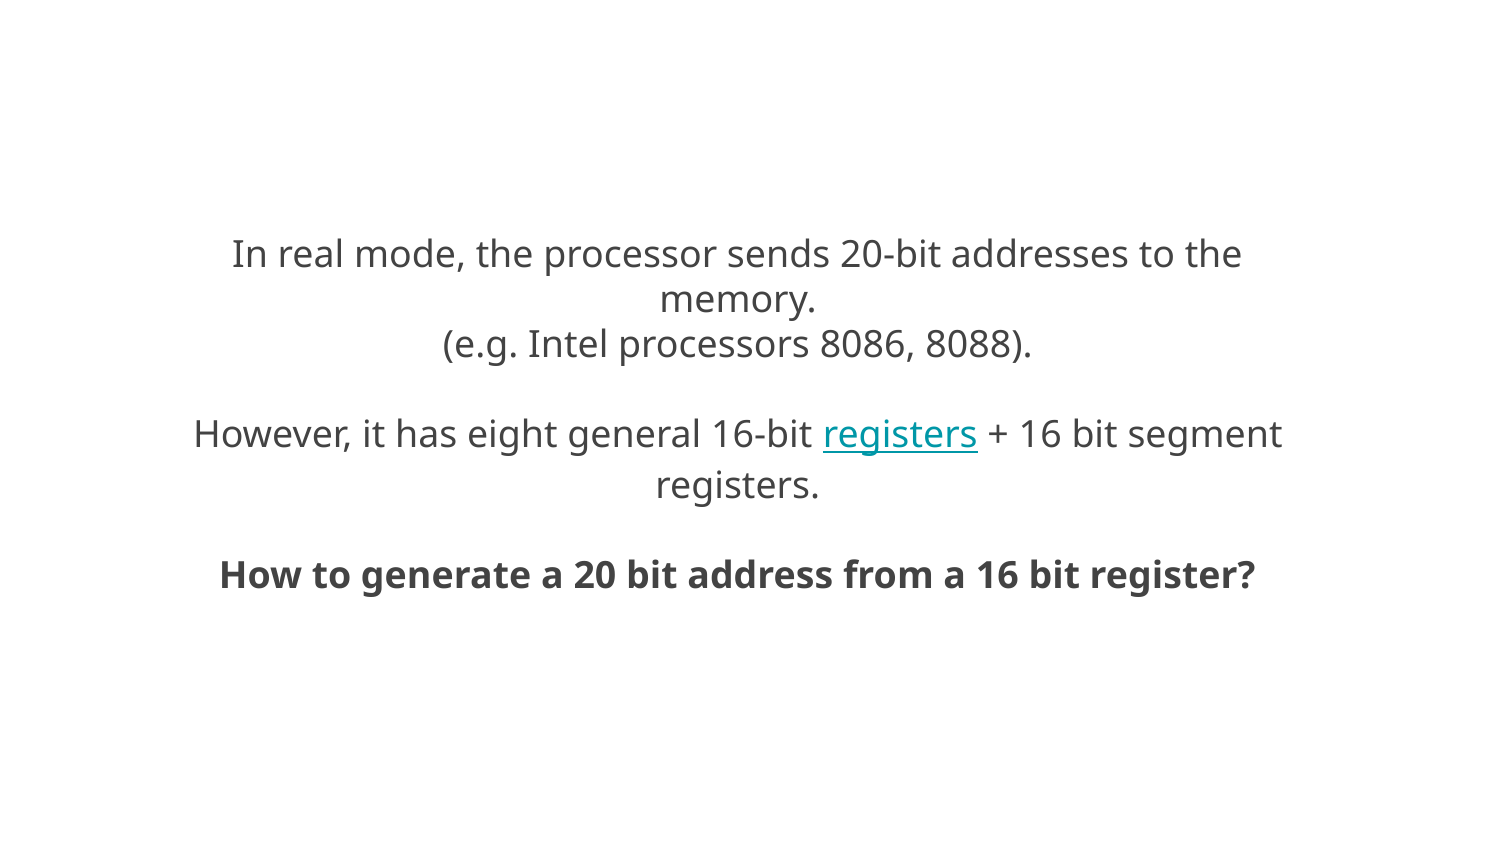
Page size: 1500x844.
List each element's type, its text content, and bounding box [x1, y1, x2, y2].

text_box In real mode, the processor sends 20-bit addresses to the memory. (e.g. Intel processors 8086, 8088). However, it has eight general 16-bit registers + 16 bit segment registers. How to generate a 20 bit address from a 16 bit register? [151, 125, 1325, 844]
